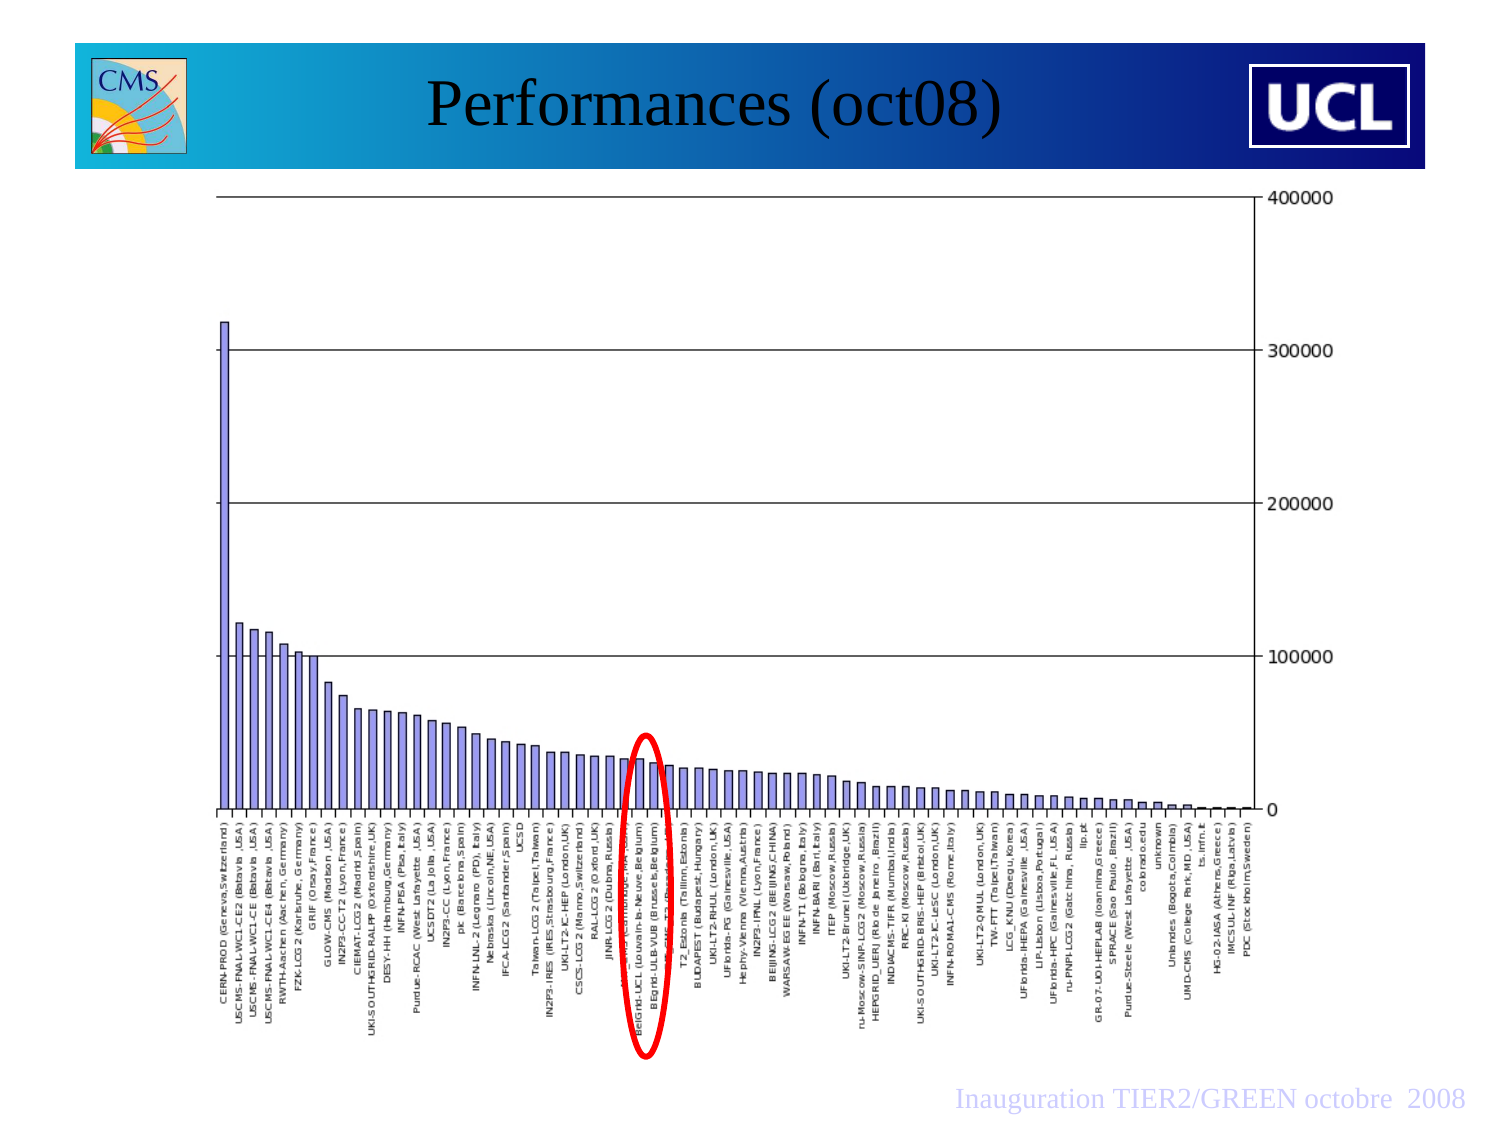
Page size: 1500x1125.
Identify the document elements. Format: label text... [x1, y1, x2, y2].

picture [624, 739, 668, 1042]
text_box Inauguration TIER2/GREEN octobre 2008 [940, 1075, 1482, 1123]
text_box Performances (oct08) [411, 58, 1089, 150]
picture [188, 178, 1370, 1042]
picture [1252, 67, 1405, 145]
picture [92, 59, 186, 153]
